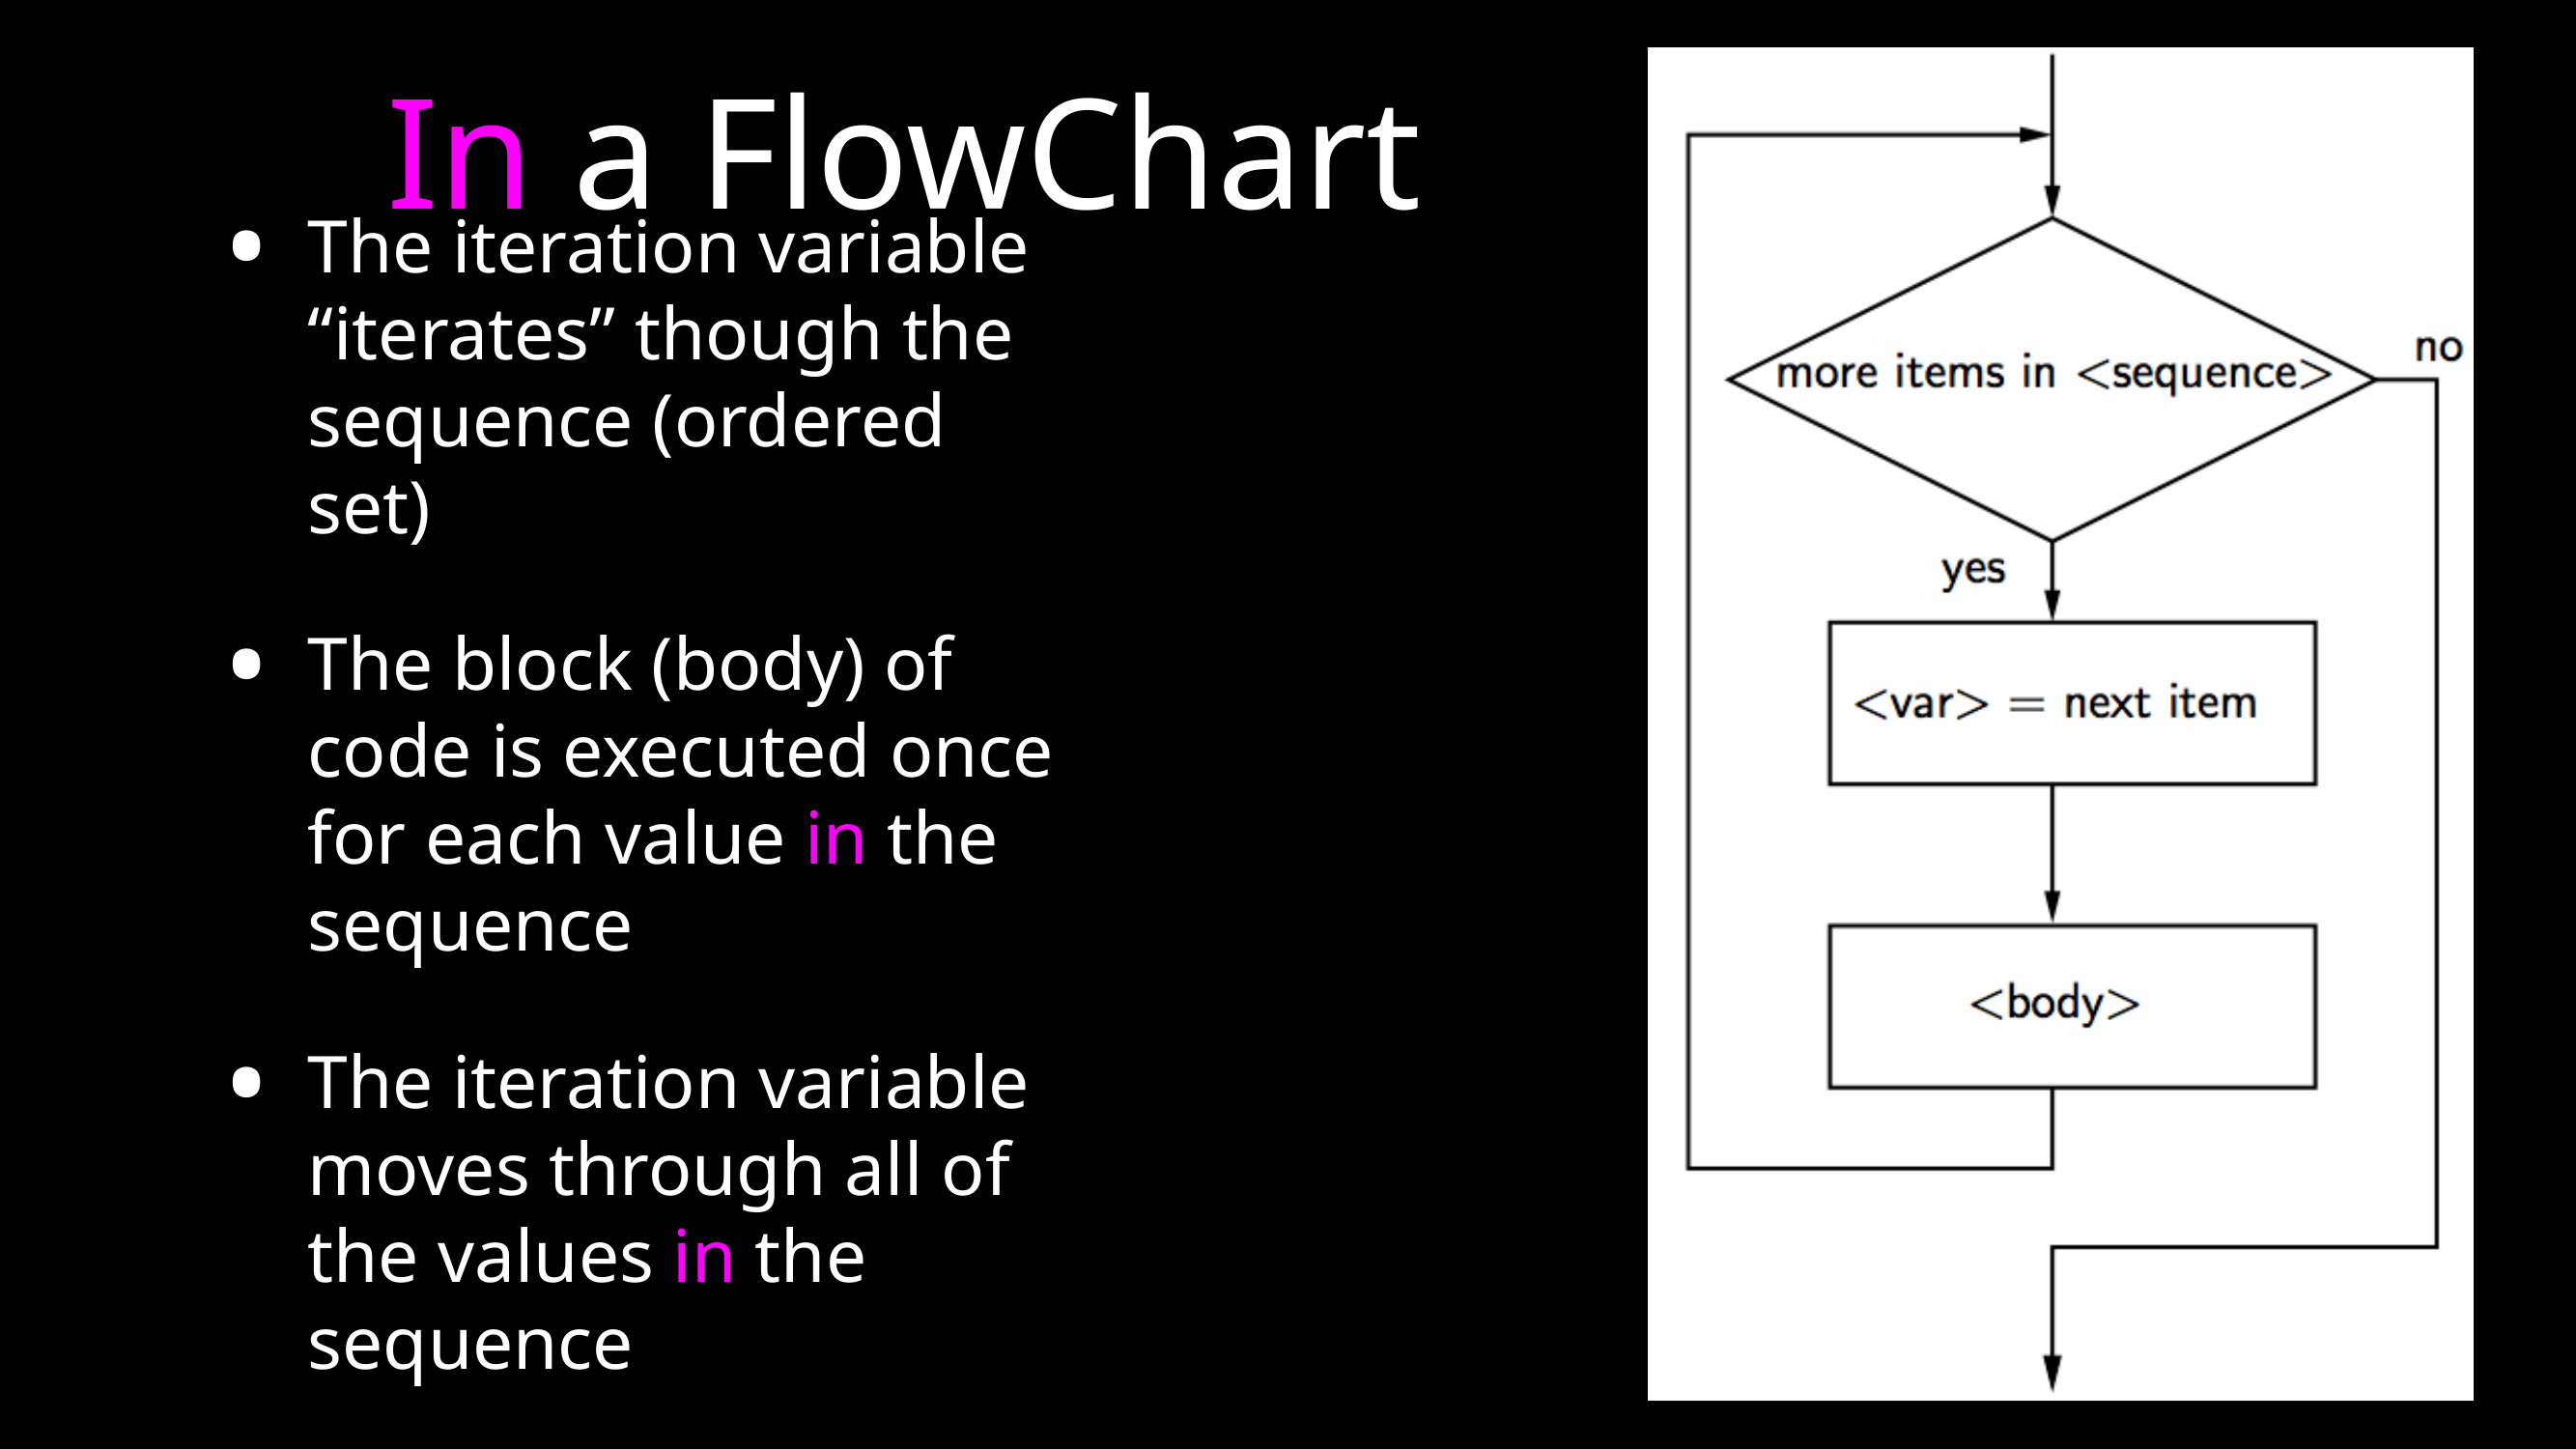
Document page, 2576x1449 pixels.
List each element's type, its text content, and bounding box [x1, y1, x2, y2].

title In a FlowChart [183, 0, 1627, 330]
list The iteration variable “iterates” though the sequence (ordered set) The block (body) of code is executed once for each value in the sequence The iteration variable moves through all of the values in the sequence [183, 324, 1091, 1260]
picture [1648, 47, 2474, 1401]
